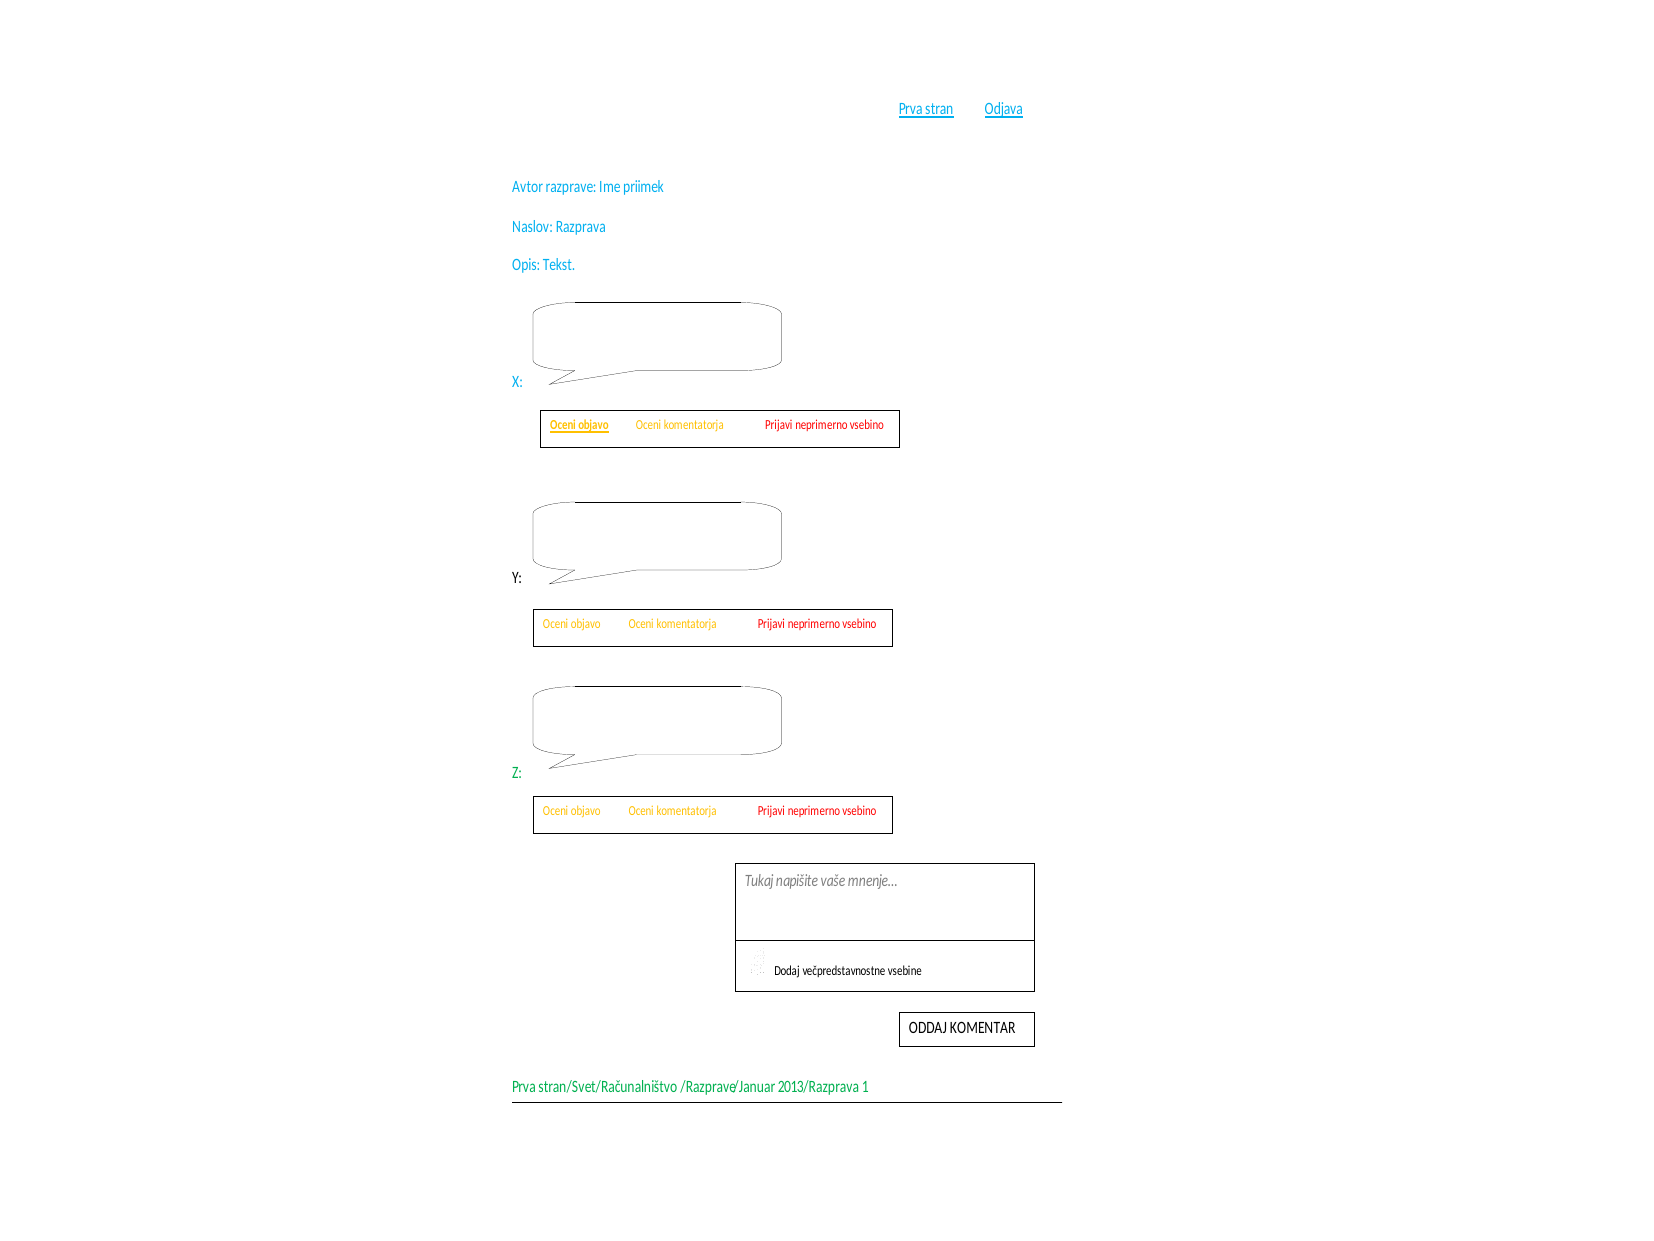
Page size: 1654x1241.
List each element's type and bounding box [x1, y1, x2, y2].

picture [512, 59, 1063, 1123]
